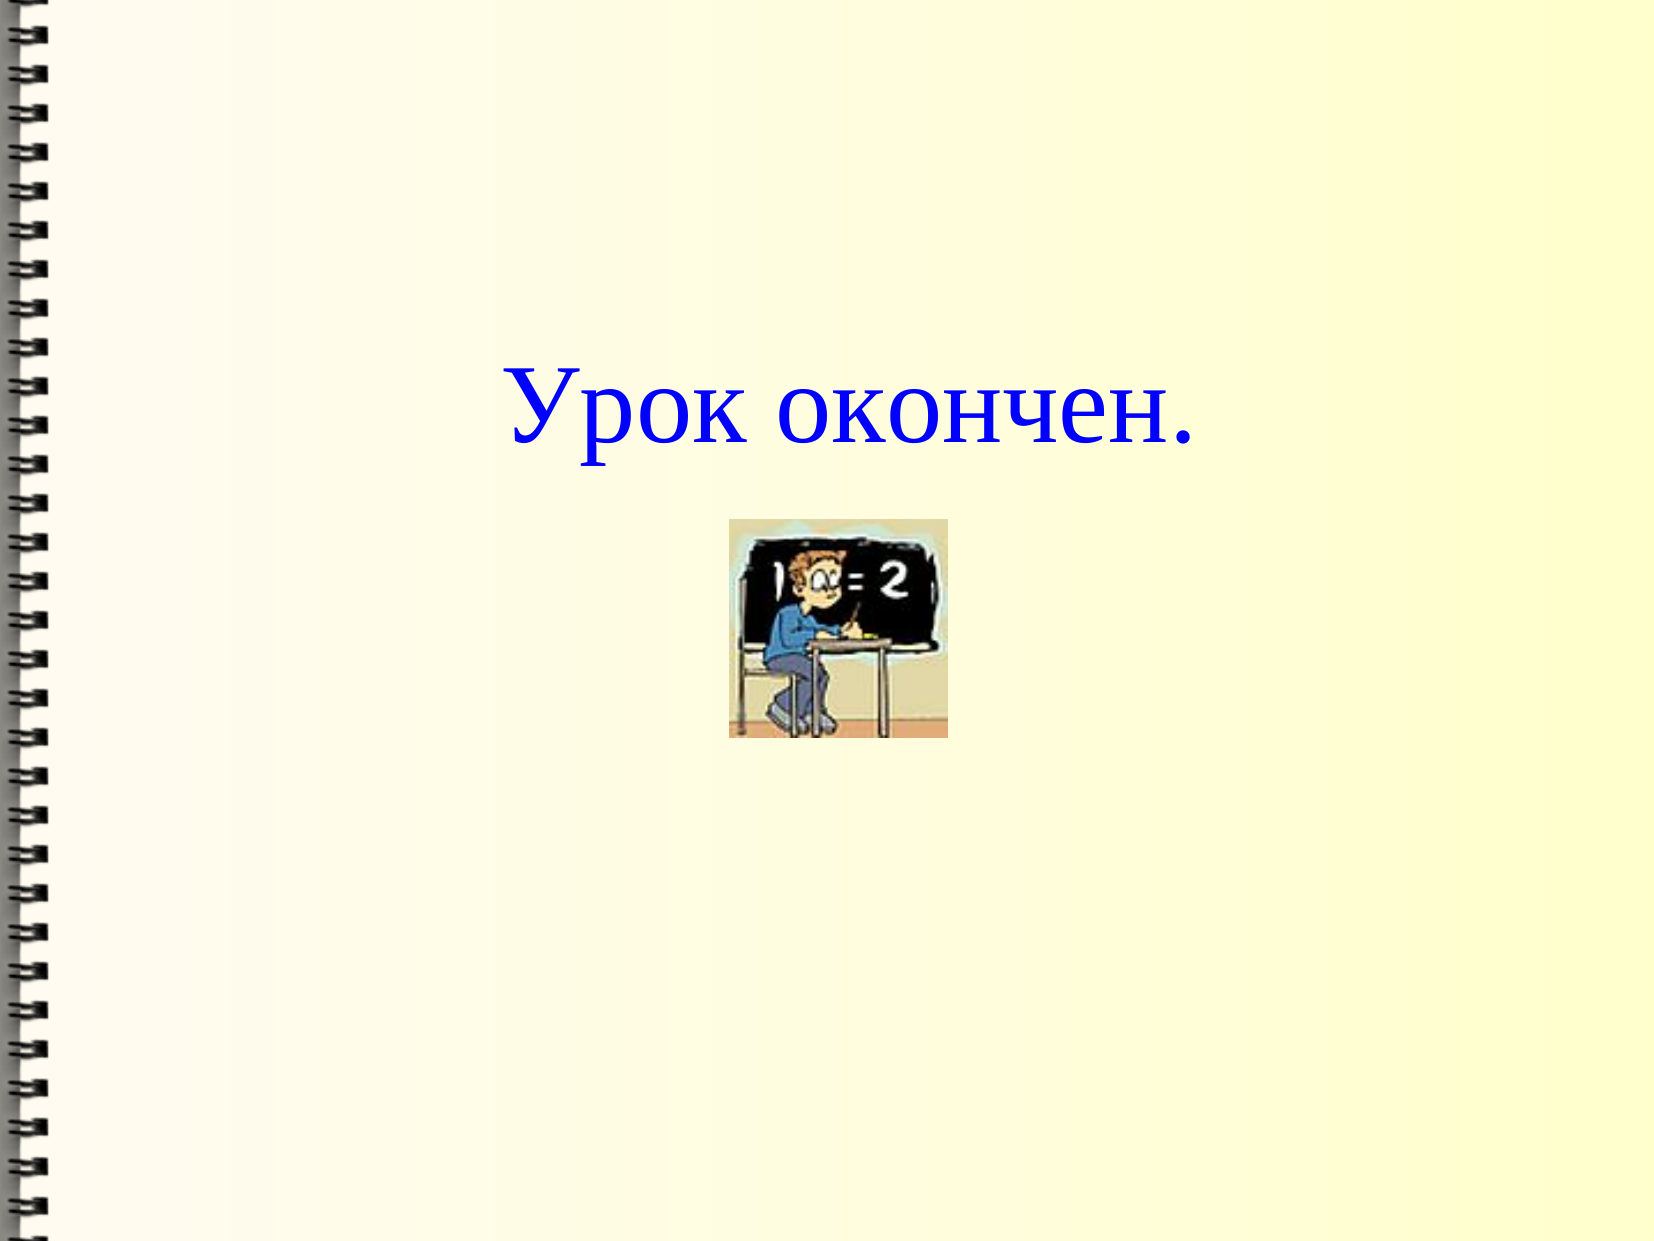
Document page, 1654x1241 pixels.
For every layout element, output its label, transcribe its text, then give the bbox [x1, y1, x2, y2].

picture [0, 0, 1654, 1241]
text_box Урок окончен. [130, 14, 1568, 305]
picture [729, 519, 948, 738]
text_box [82, 305, 1568, 1122]
